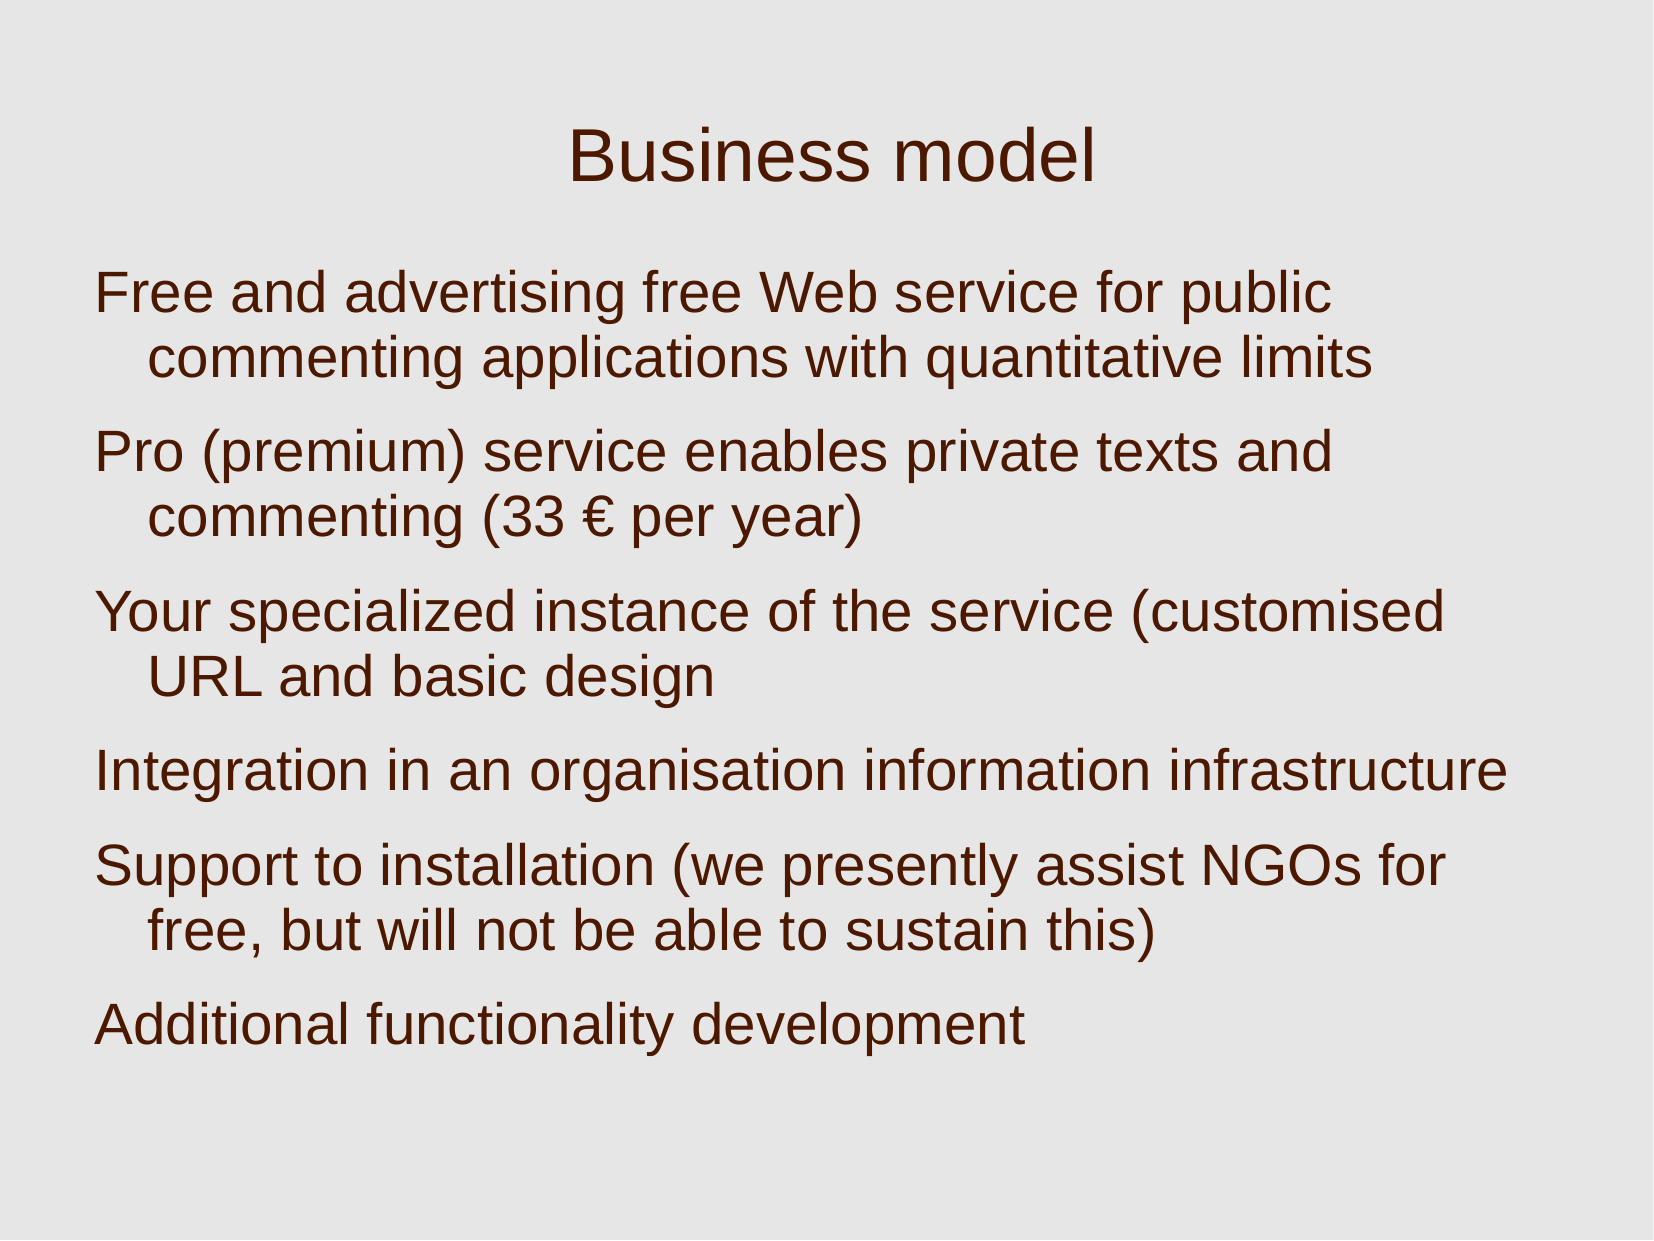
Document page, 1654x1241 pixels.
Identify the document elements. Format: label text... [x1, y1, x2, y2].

title Business model [88, 59, 1577, 252]
list Free and advertising free Web service for public commenting applications with quantitative limits Pro (premium) service enables private texts and commenting (33 € per year) Your specialized instance of the service (customised URL and basic design Integration in an organisation information infrastructure Support to installation (we presently assist NGOs for free, but will not be able to sustain this) Additional functionality development [76, 259, 1565, 1123]
